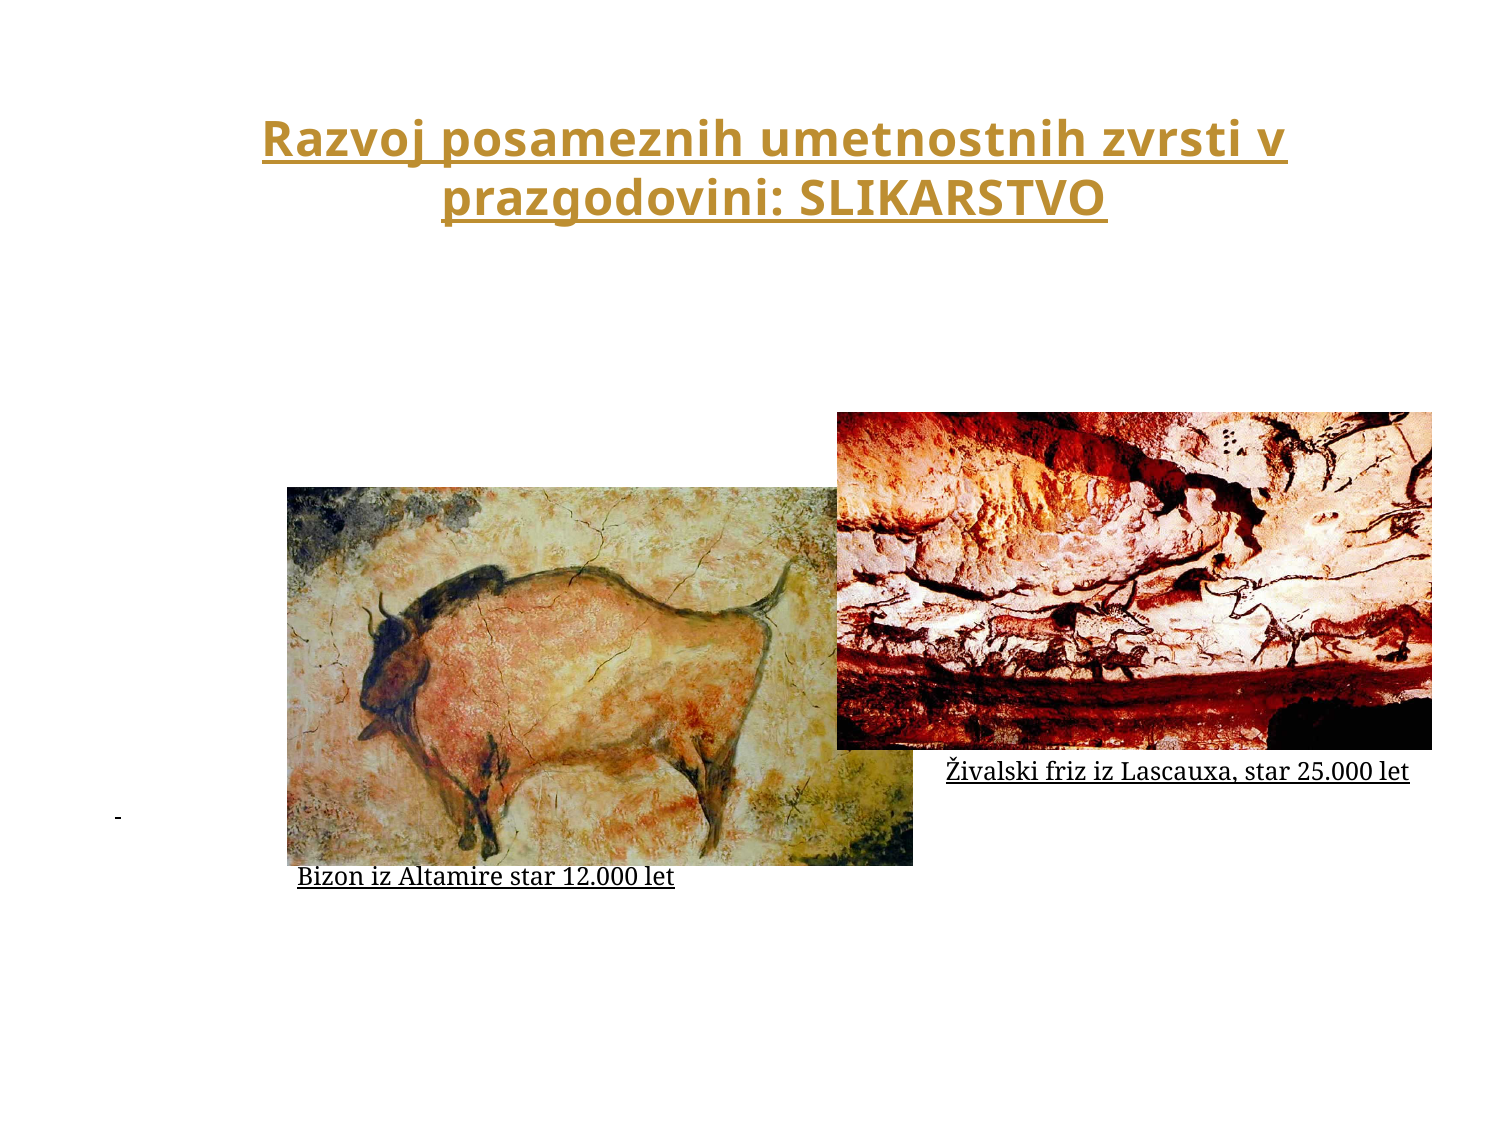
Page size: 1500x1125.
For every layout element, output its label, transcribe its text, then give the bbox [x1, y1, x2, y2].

title Razvoj posameznih umetnostnih zvrsti v prazgodovini: SLIKARSTVO [75, 99, 1475, 288]
list Živalski friz iz Lascauxa, star 25.000 let Bizon iz Altamire star 12.000 let [99, 312, 1425, 1005]
picture [287, 412, 1432, 866]
